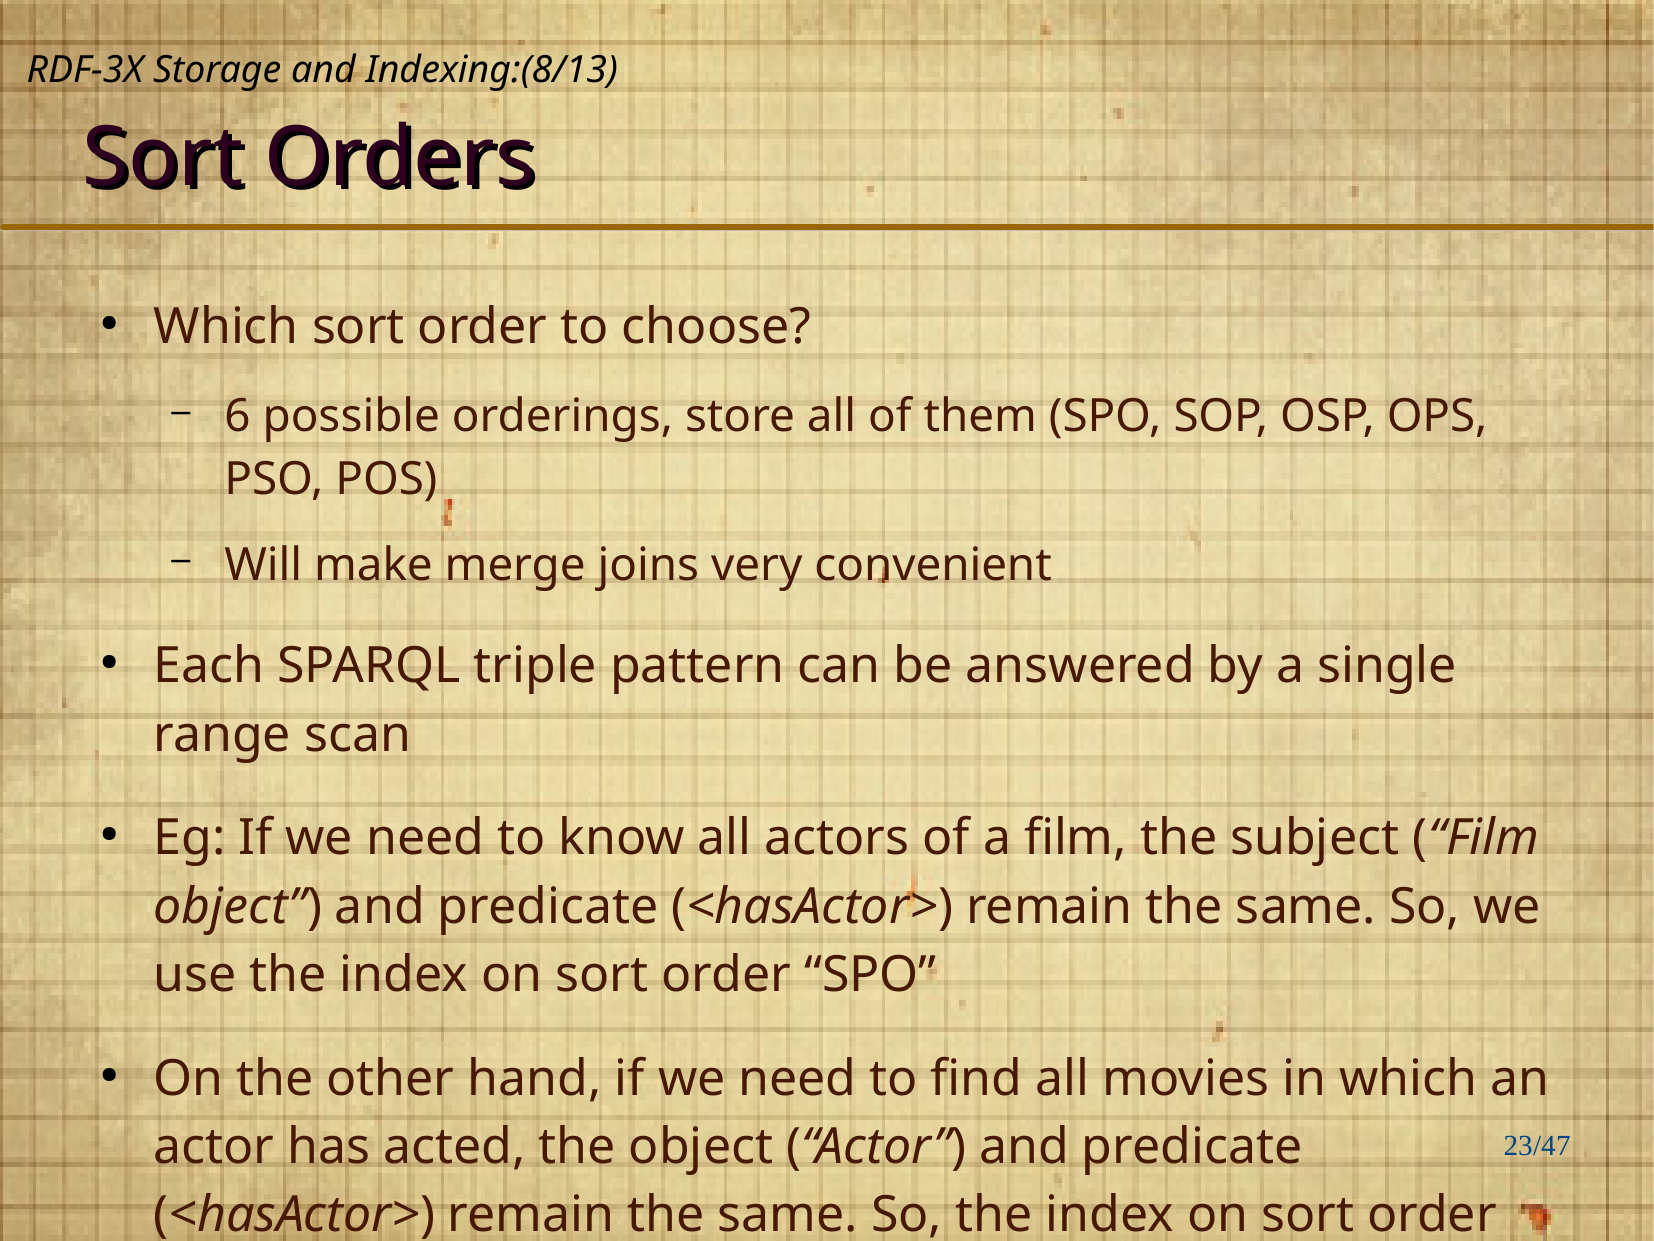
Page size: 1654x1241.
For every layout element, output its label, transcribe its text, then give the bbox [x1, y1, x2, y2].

title Sort Orders [82, 49, 1571, 227]
picture [0, 0, 1654, 1241]
title Sort Orders [82, 228, 1571, 257]
text_box RDF-3X Storage and Indexing:(8/13) [11, 35, 863, 95]
list Which sort order to choose? 6 possible orderings, store all of them (SPO, SOP, OSP, OPS, PSO, POS) Will make merge joins very convenient Each SPARQL triple pattern can be answered by a single range scan Eg: If we need to know all actors of a film, the subject (“Film object”) and predicate (<hasActor>) remain the same. So, we use the index on sort order “SPO” On the other hand, if we need to find all movies in which an actor has acted, the object (“Actor”) and predicate (<hasActor>) remain the same. So, the index on sort order “OPS” would be more suitable [82, 290, 1571, 1010]
